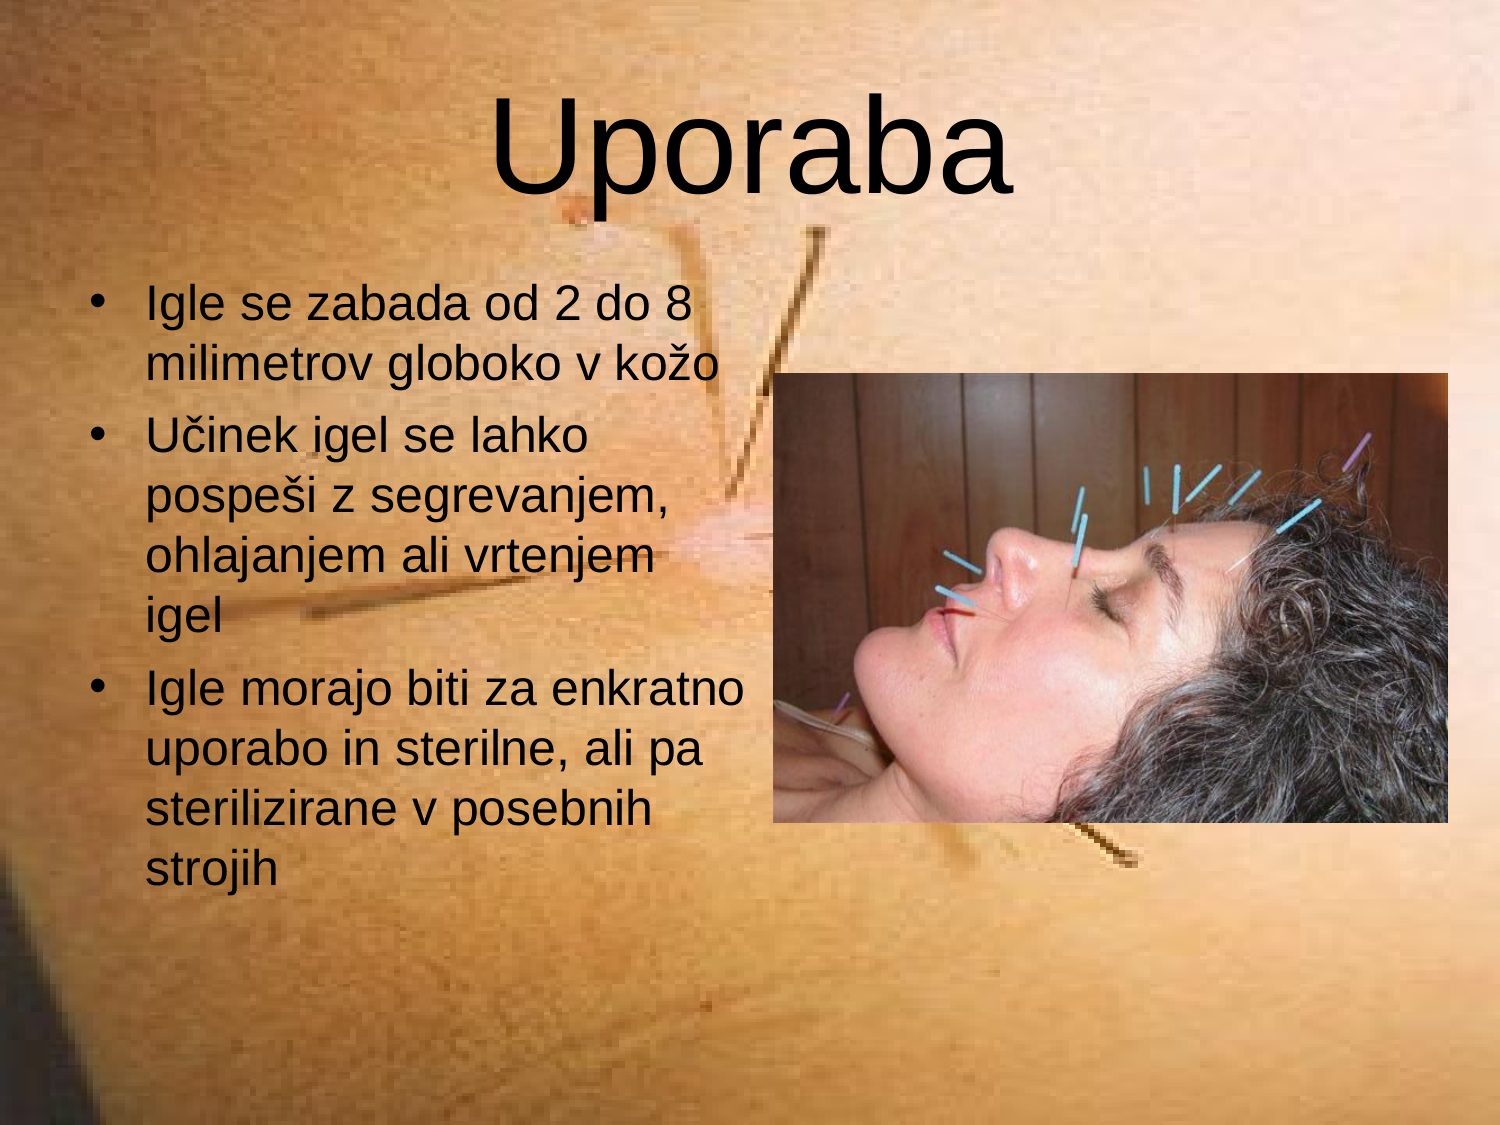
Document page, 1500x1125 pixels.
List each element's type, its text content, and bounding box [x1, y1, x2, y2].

title Uporaba [75, 45, 1425, 233]
list Igle se zabada od 2 do 8 milimetrov globoko v kožo Učinek igel se lahko pospeši z segrevanjem, ohlajanjem ali vrtenjem igel Igle morajo biti za enkratno uporabo in sterilne, ali pa sterilizirane v posebnih strojih [75, 262, 762, 1005]
picture [0, 0, 1500, 1125]
